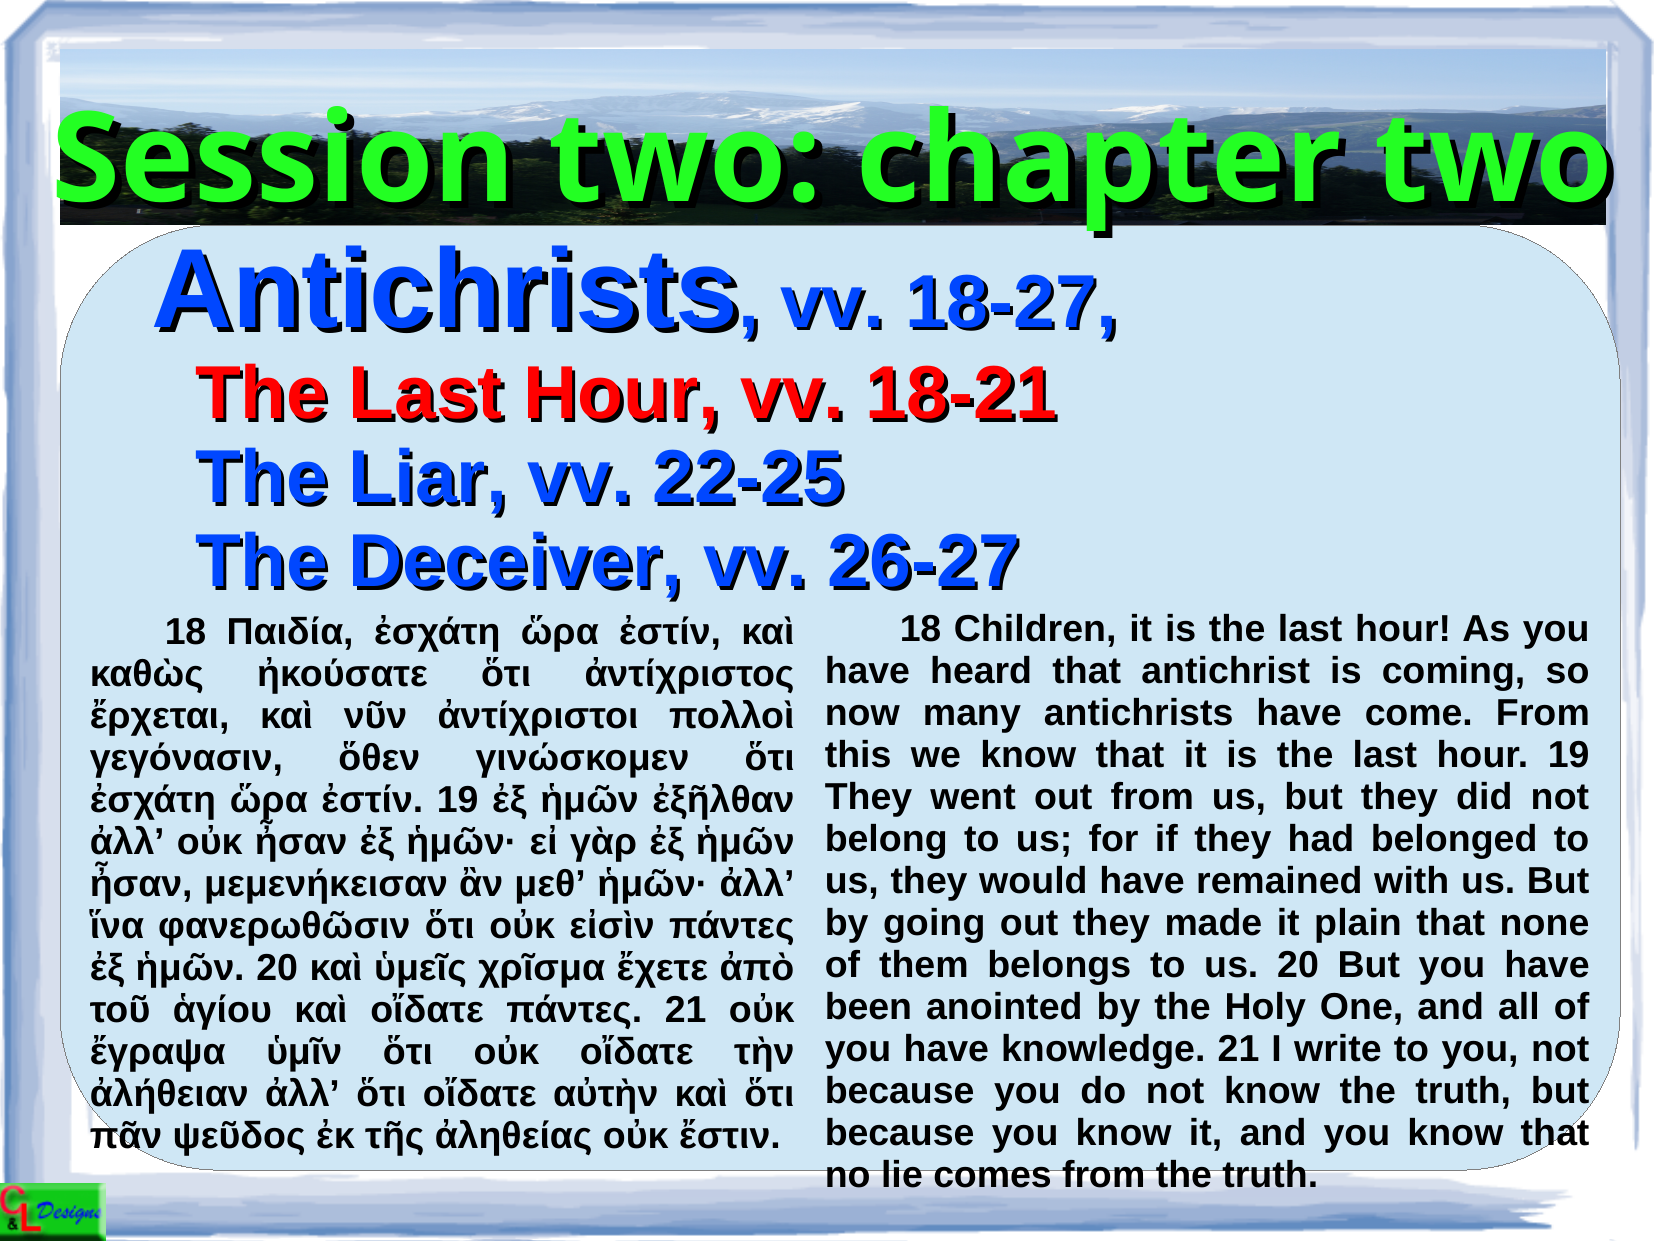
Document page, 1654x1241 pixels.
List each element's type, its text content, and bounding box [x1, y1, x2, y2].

text_box [1573, 277, 1621, 1078]
title Session two: chapter two [45, 29, 1621, 277]
text_box [60, 277, 120, 1080]
text_box 18 Children, it is the last hour! As you have heard that antichrist is coming, so now many antichrists have come. From this we know that it is the last hour. 19 They went out from us, but they did not belong to us; for if they had belonged to us, they would have remained with us. But by going out they made it plain that none of them belongs to us. 20 But you have been anointed by the Holy One, and all of you have knowledge. 21 I write to you, not because you do not know the truth, but because you know it, and you know that no lie comes from the truth. [810, 600, 1606, 1221]
text_box 18 Παιδία, ἐσχάτη ὥρα ἐστίν, καὶ καθὼς ἠκούσατε ὅτι ἀντίχριστος ἔρχεται, καὶ νῦν ἀντίχριστοι πολλοὶ γεγόνασιν, ὅθεν γινώσκομεν ὅτι ἐσχάτη ὥρα ἐστίν. 19 ἐξ ἡμῶν ἐξῆλθαν ἀλλʼ οὐκ ἦσαν ἐξ ἡμῶν· εἰ γὰρ ἐξ ἡμῶν ἦσαν, μεμενήκεισαν ἂν μεθʼ ἡμῶν· ἀλλʼ ἵνα φανερωθῶσιν ὅτι οὐκ εἰσὶν πάντες ἐξ ἡμῶν. 20 καὶ ὑμεῖς χρῖσμα ἔχετε ἀπὸ τοῦ ἁγίου καὶ οἴδατε πάντες. 21 οὐκ ἔγραψα ὑμῖν ὅτι οὐκ οἴδατε τὴν ἀλήθειαν ἀλλʼ ὅτι οἴδατε αὐτὴν καὶ ὅτι πᾶν ψεῦδος ἐκ τῆς ἀληθείας οὐκ ἔστιν. [75, 603, 811, 1241]
subtitle Antichrists, vv. 18-27, The Last Hour, vv. 18-21 The Liar, vv. 22-25 The Deceiver, vv. 26-27 [120, 225, 1573, 603]
picture [0, 0, 1654, 1241]
